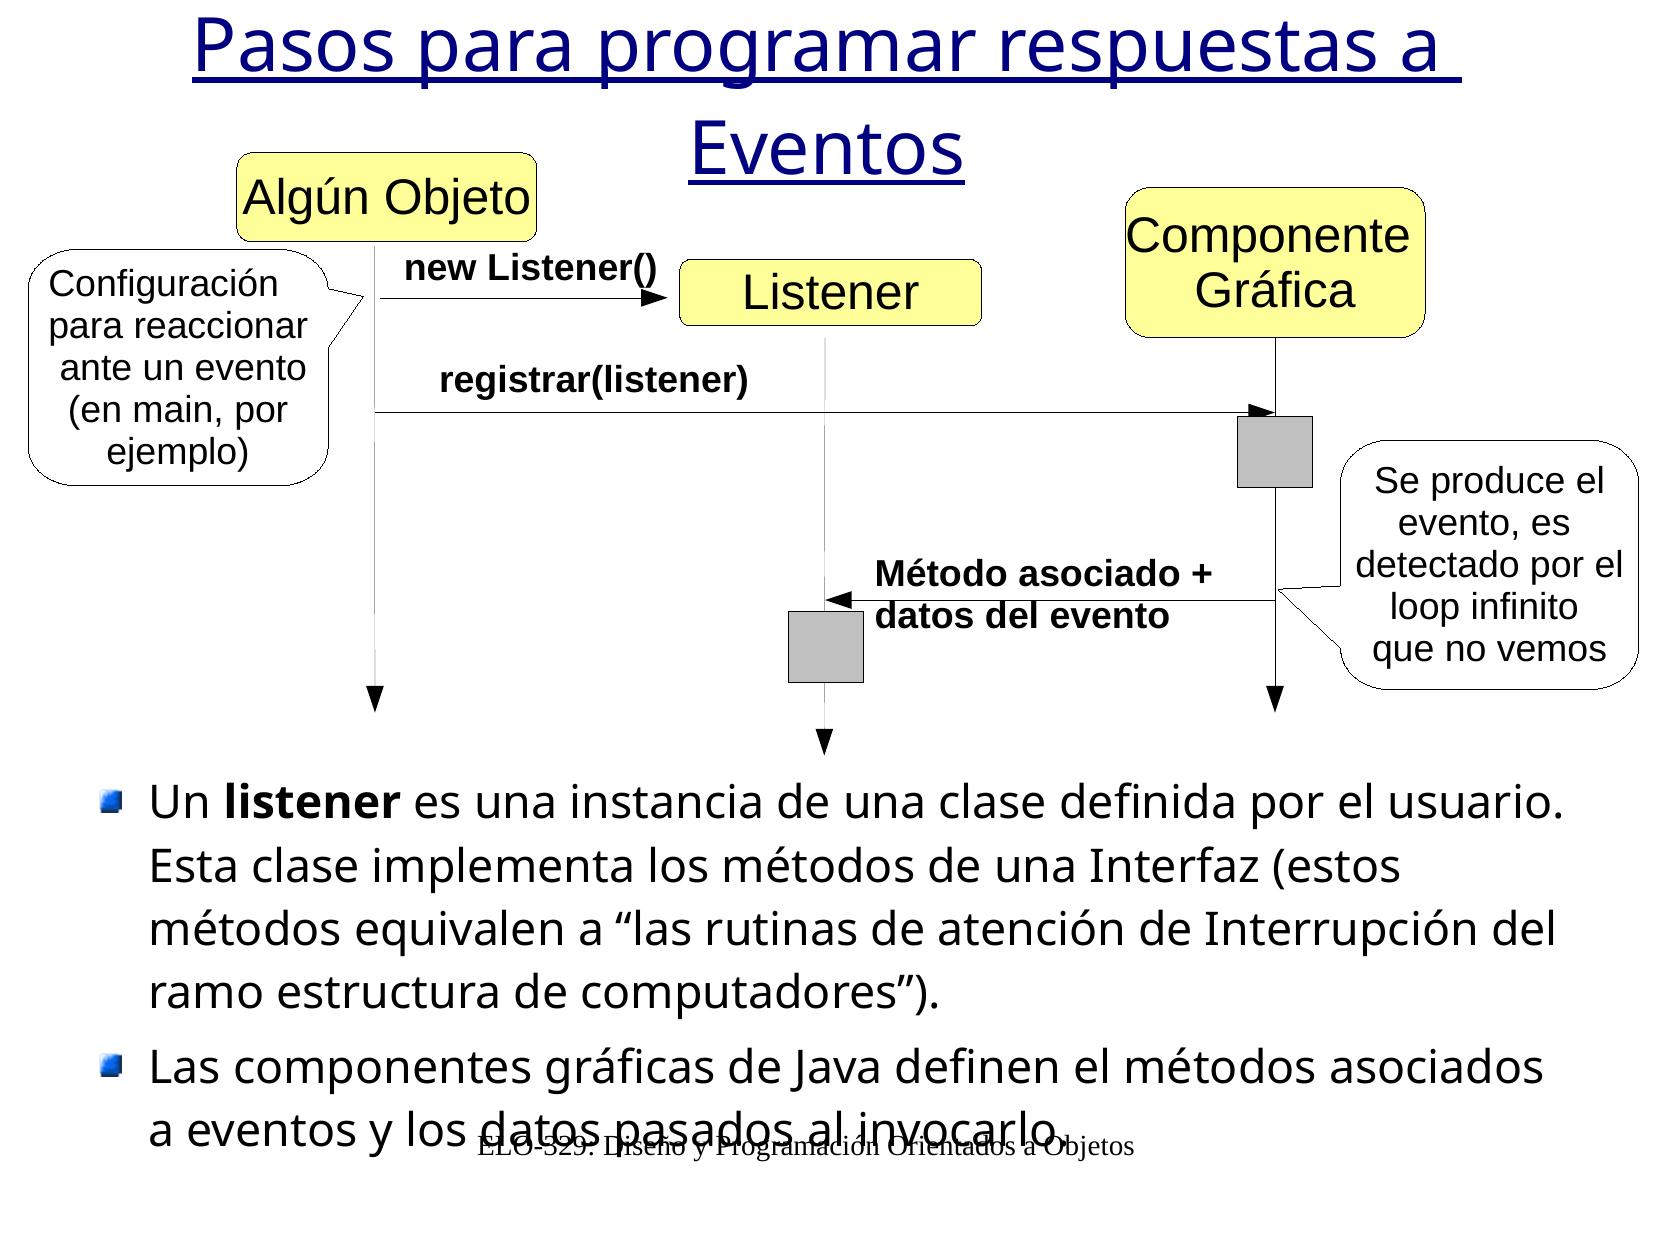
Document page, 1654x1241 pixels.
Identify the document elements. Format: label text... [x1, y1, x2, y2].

text_box Listener [679, 259, 982, 326]
text_box Método asociado + datos del evento [859, 601, 1254, 657]
text_box Algún Objeto [236, 152, 537, 242]
text_box [788, 611, 864, 683]
text_box Se produce el evento, es detectado por el loop infinito que no vemos [1278, 440, 1639, 690]
text_box registrar(listener) [424, 351, 787, 415]
text_box Configuración para reaccionar ante un evento (en main, por ejemplo) [28, 249, 364, 486]
text_box Componente Gráfica [1125, 187, 1426, 338]
text_box [1237, 416, 1313, 488]
text_box new Listener() [388, 238, 752, 303]
title Pasos para programar respuestas a Eventos [82, 43, 1571, 145]
text_box Método asociado + datos del evento [859, 544, 1254, 600]
list Un listener es una instancia de una clase definida por el usuario. Esta clase implementa los métodos de una Interfaz (estos métodos equivalen a “las rutinas de atención de Interrupción del ramo estructura de computadores”). Las componentes gráficas de Java definen el métodos asociados a eventos y los datos pasados al invocarlo. [82, 769, 1571, 1162]
